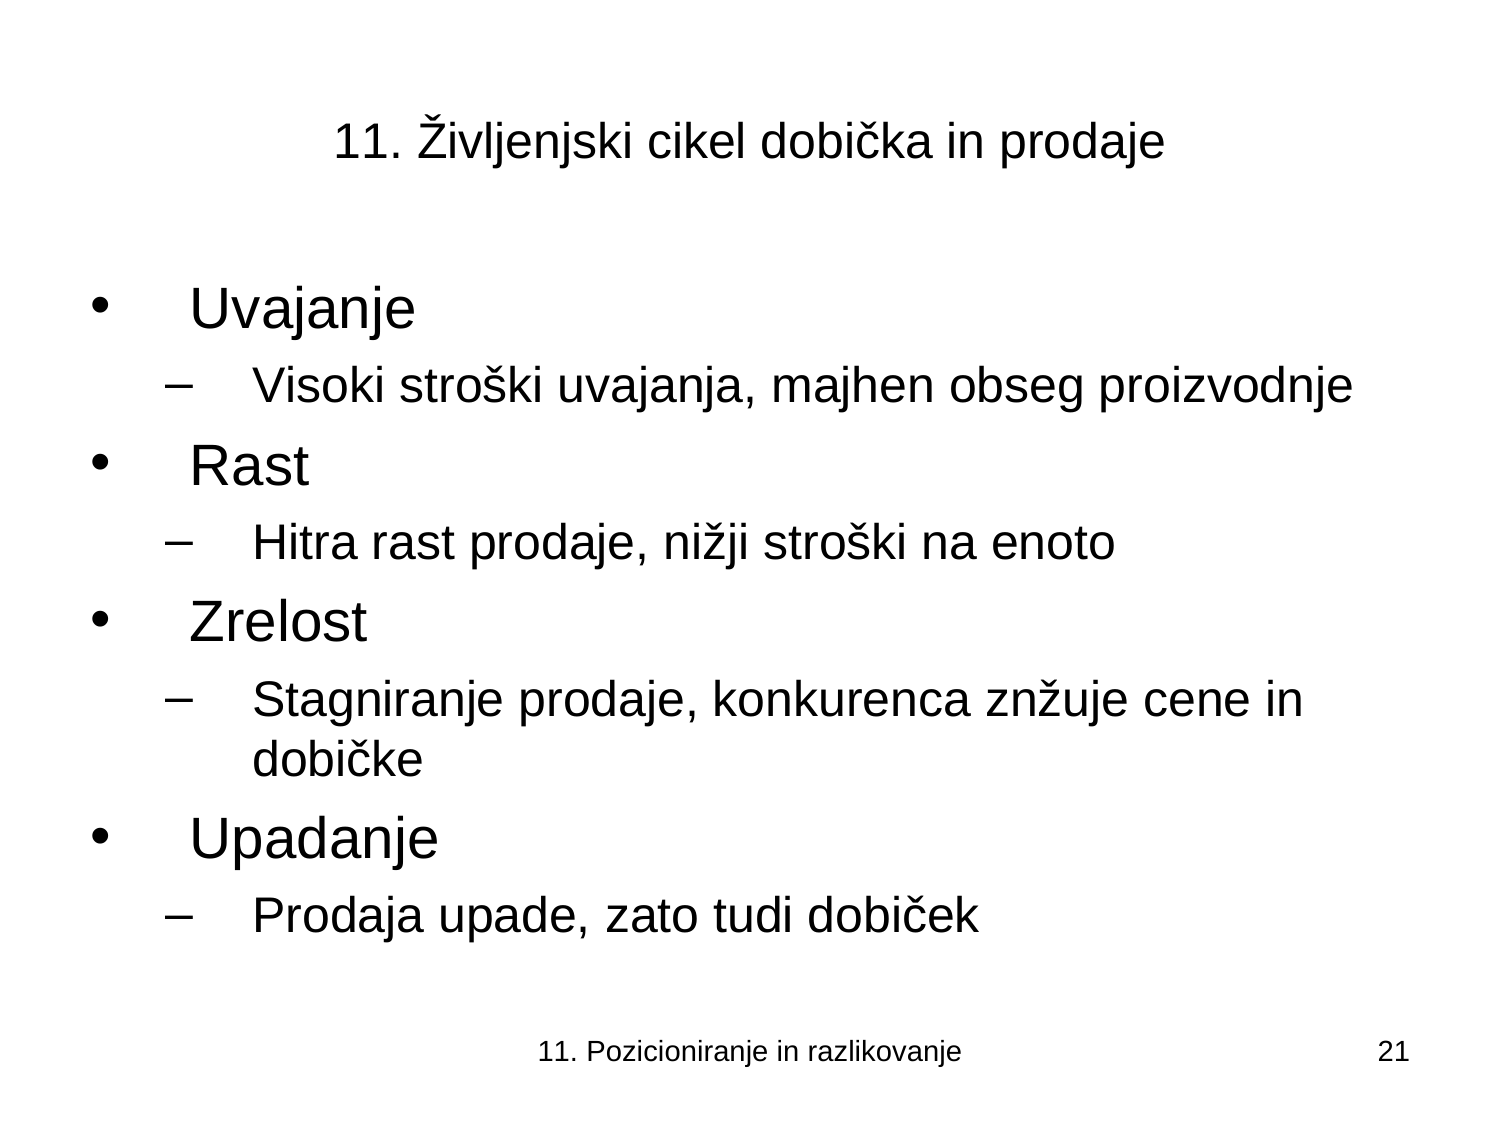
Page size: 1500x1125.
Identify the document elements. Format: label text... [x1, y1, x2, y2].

title 11. Življenjski cikel dobička in prodaje [75, 45, 1426, 233]
list Uvajanje Visoki stroški uvajanja, majhen obseg proizvodnje Rast Hitra rast prodaje, nižji stroški na enoto Zrelost Stagniranje prodaje, konkurenca znžuje cene in dobičke Upadanje Prodaja upade, zato tudi dobiček [75, 262, 1426, 1006]
text_box <number> [1074, 1024, 1426, 1103]
text_box 11. Pozicioniranje in razlikovanje [512, 1024, 988, 1103]
